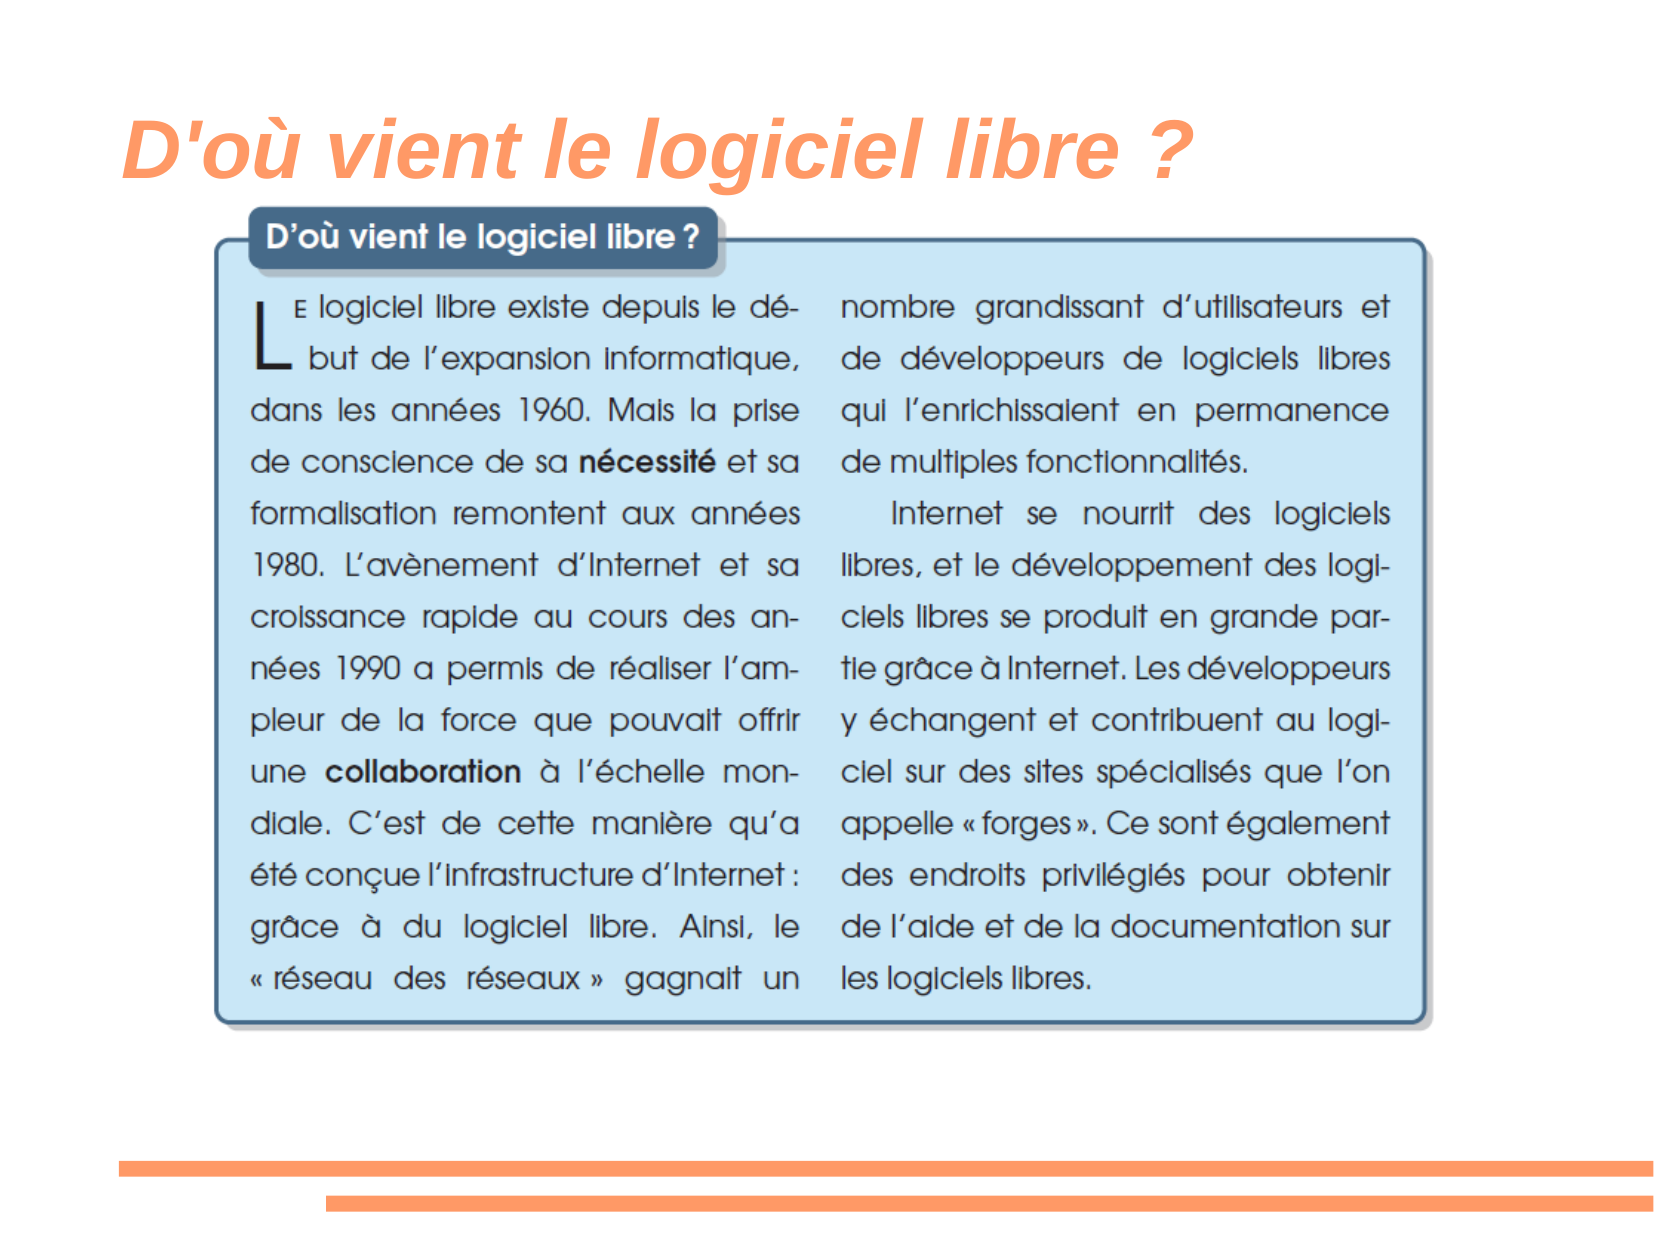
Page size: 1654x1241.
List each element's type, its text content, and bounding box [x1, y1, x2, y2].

title D'où vient le logiciel libre ? [121, 46, 1534, 254]
picture [207, 197, 1447, 1041]
